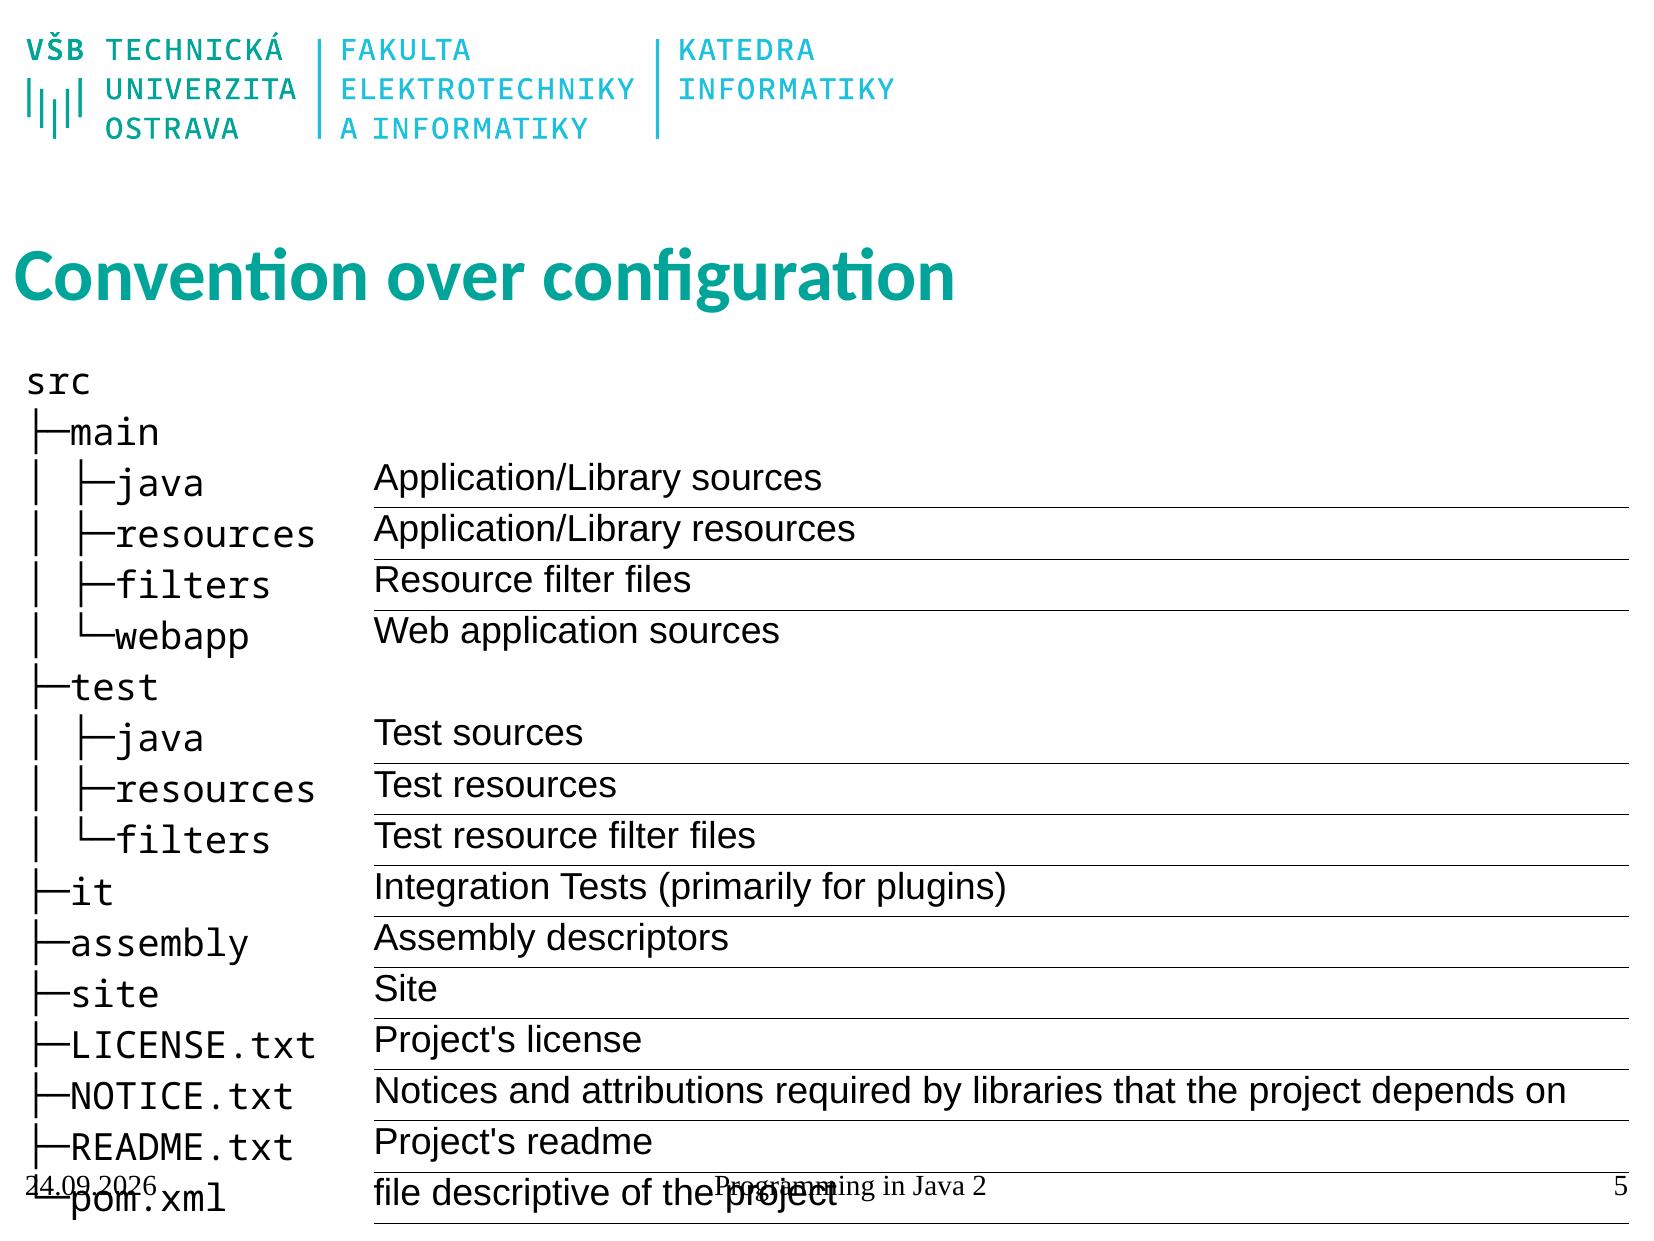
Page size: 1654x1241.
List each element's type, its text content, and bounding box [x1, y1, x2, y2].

table_cell [374, 661, 1629, 712]
table_cell file descriptive of the project [374, 1173, 1629, 1223]
table_cell ├─README.txt [25, 1121, 374, 1172]
table_cell │ ├─java [25, 456, 374, 508]
table_cell ├─site [25, 967, 374, 1018]
table_cell Application/Library resources [374, 508, 1629, 559]
table_cell Project's readme [374, 1121, 1629, 1172]
table_cell │ └─webapp [25, 610, 374, 661]
table_cell Test resource filter files [374, 815, 1629, 865]
table_cell ├─LICENSE.txt [25, 1018, 374, 1069]
table_cell Notices and attributions required by libraries that the project depends on [374, 1070, 1629, 1120]
table_cell └─pom.xml [25, 1172, 374, 1223]
title Convention over configuration [14, 165, 1619, 319]
table_cell Assembly descriptors [374, 917, 1629, 967]
table_cell │ ├─resources [25, 763, 374, 814]
table_cell │ ├─filters [25, 559, 374, 610]
table_header src [25, 354, 374, 405]
table_cell ├─NOTICE.txt [25, 1069, 374, 1121]
table_cell ├─main [25, 405, 374, 456]
table_cell Resource filter files [374, 560, 1629, 610]
table_cell ├─assembly [25, 916, 374, 967]
table_cell Application/Library sources [374, 456, 1629, 507]
table_cell Integration Tests (primarily for plugins) [374, 866, 1629, 916]
table_cell Test sources [374, 712, 1629, 763]
table_cell ├─test [25, 661, 374, 712]
table_header [374, 354, 1629, 405]
table_cell │ └─filters [25, 814, 374, 865]
table_cell ├─it [25, 865, 374, 916]
table_cell Test resources [374, 764, 1629, 814]
picture [26, 31, 894, 139]
table_cell Project's license [374, 1019, 1629, 1069]
table_cell Site [374, 968, 1629, 1018]
table_cell │ ├─java [25, 712, 374, 763]
table_cell Web application sources [374, 611, 1629, 661]
table_cell [374, 405, 1629, 456]
table_cell │ ├─resources [25, 508, 374, 559]
